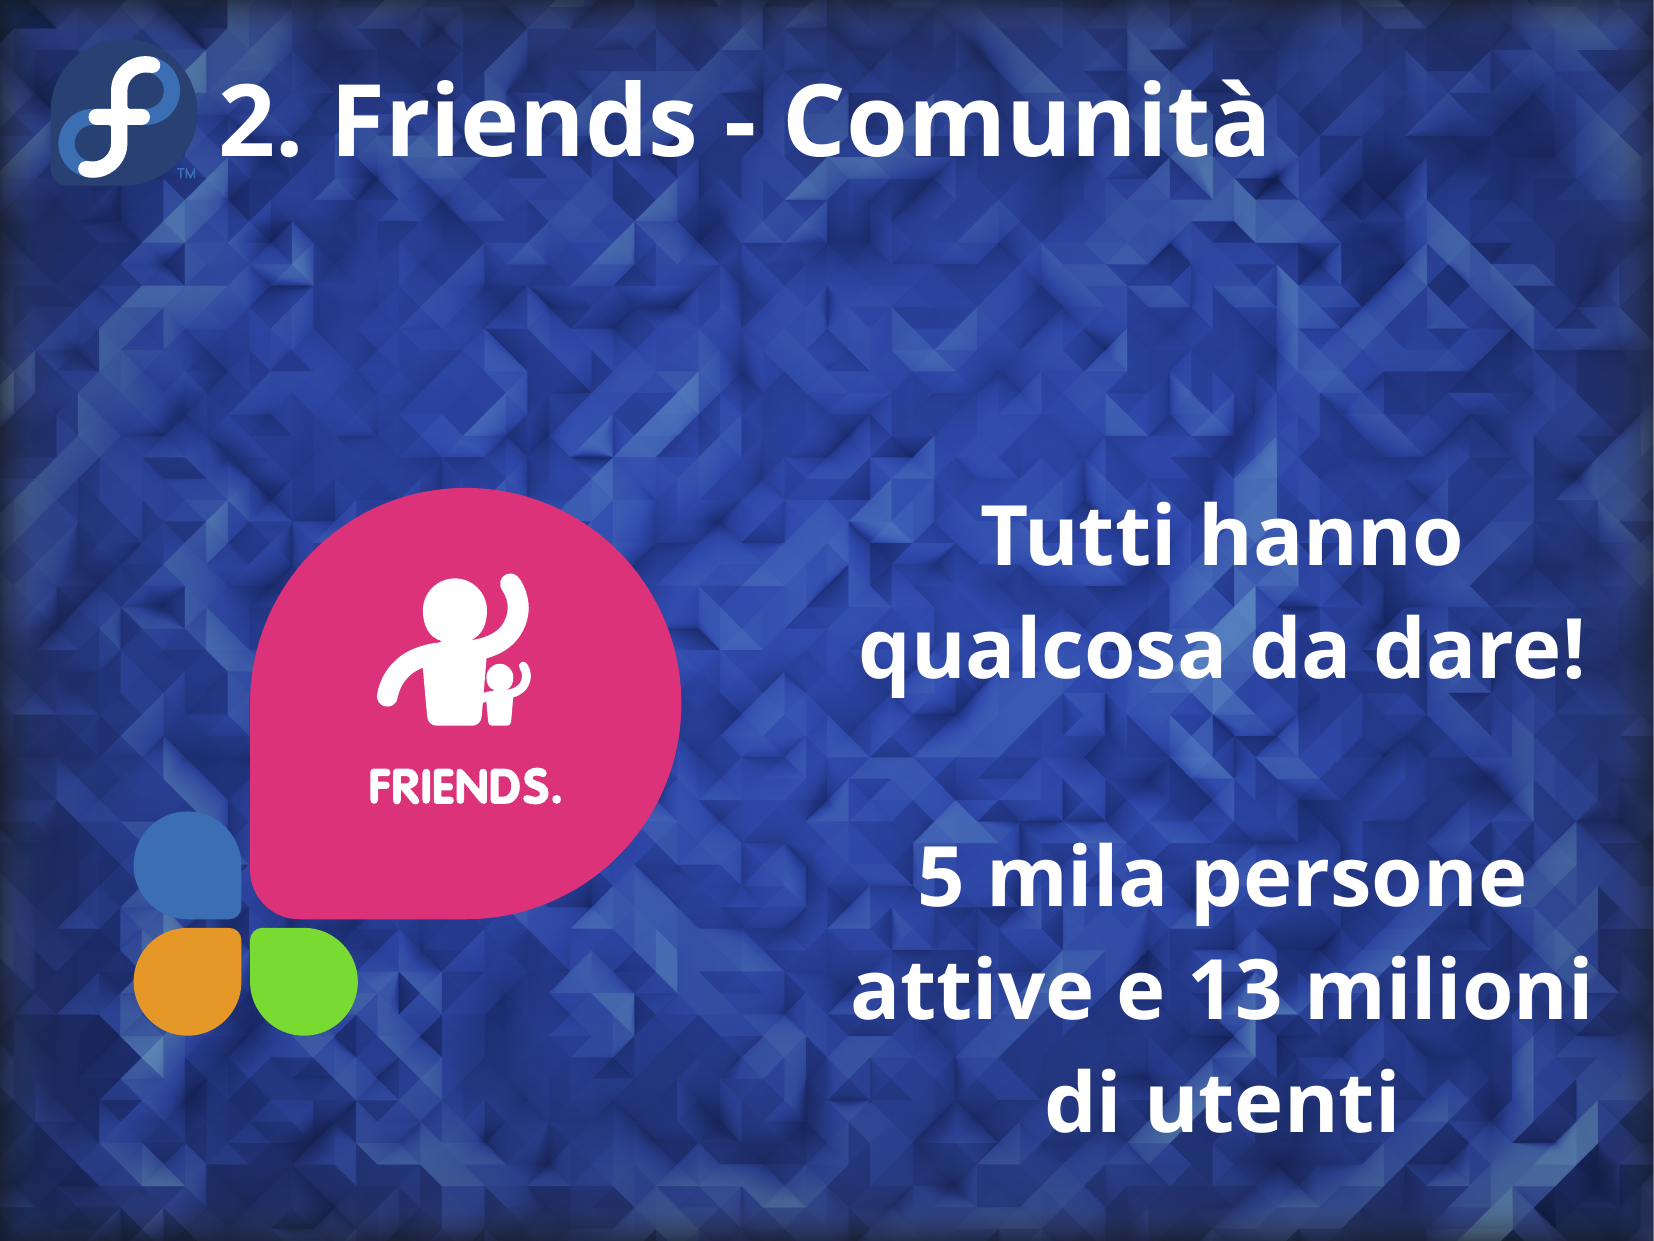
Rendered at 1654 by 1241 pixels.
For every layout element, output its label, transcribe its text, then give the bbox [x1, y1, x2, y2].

title 2. Friends - Comunità [272, 23, 1654, 213]
text_box Tutti hanno qualcosa da dare! 5 mila persone attive e 13 milioni di utenti [826, 237, 1619, 1158]
picture [0, 0, 1654, 1241]
